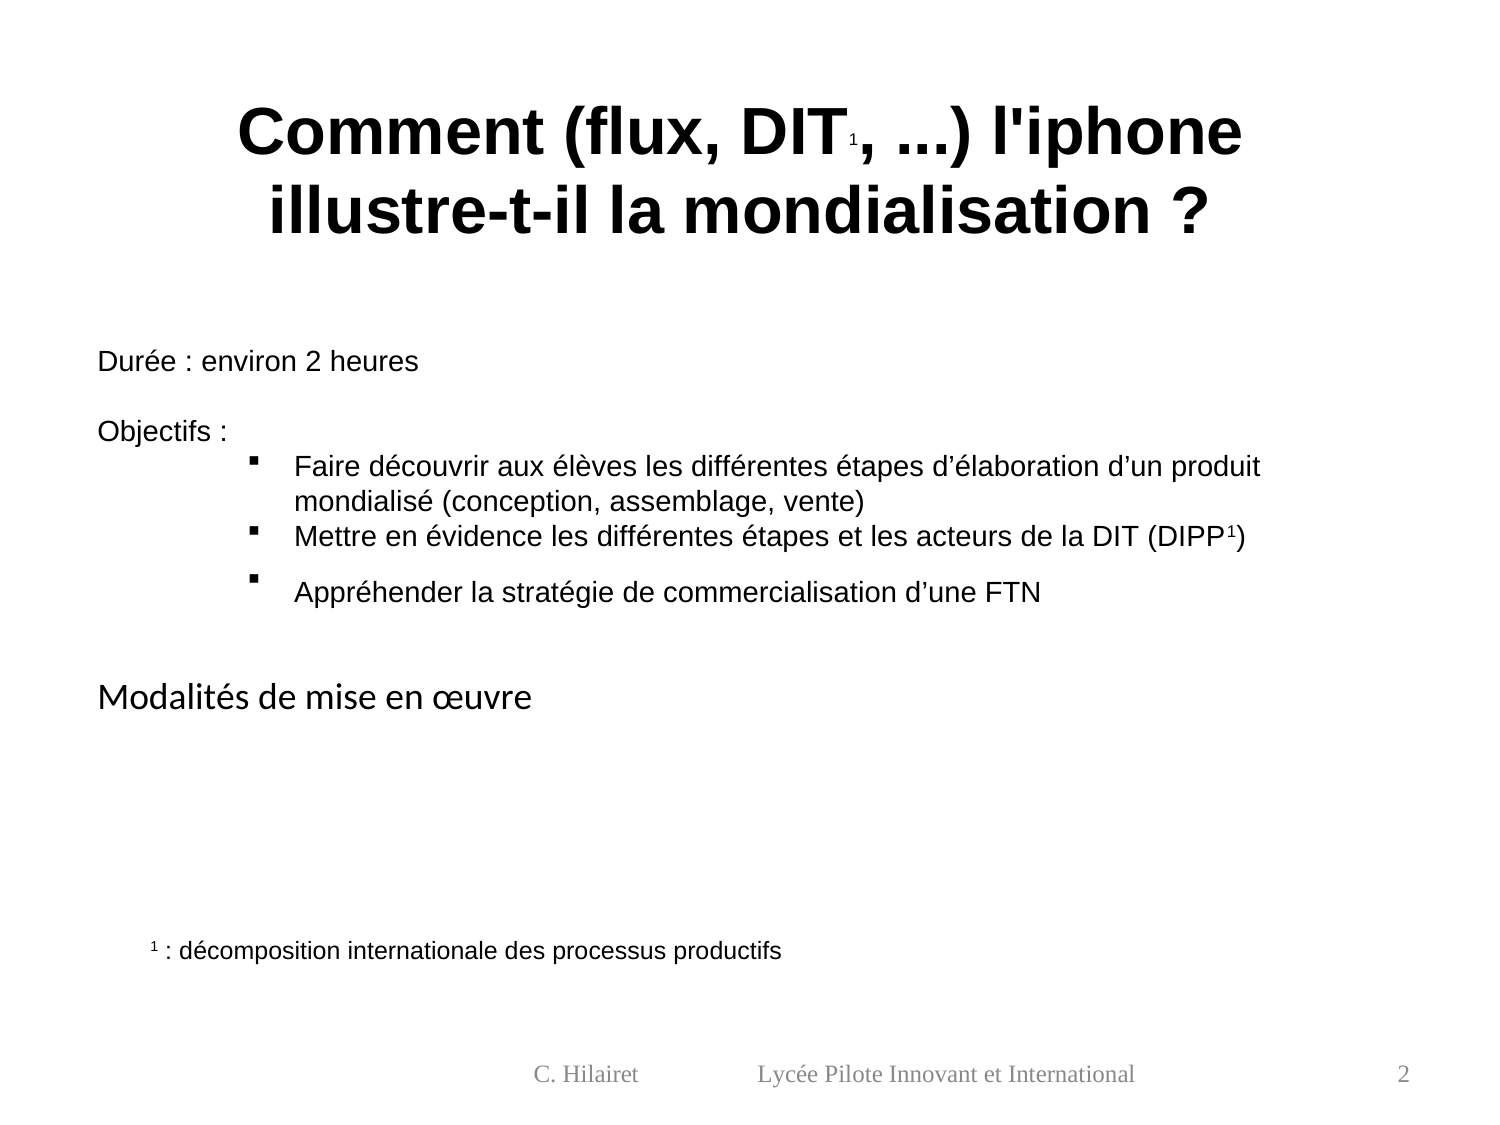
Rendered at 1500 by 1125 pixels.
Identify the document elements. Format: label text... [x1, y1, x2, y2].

title Comment (flux, DIT1, ...) l'iphone illustre-t-il la mondialisation ? [124, 79, 1359, 334]
text_box 1 : décomposition internationale des processus productifs [135, 926, 1128, 972]
text_box C. Hilairet Lycée Pilote Innovant et International [512, 1042, 1074, 1103]
text_box Durée : environ 2 heures Objectifs : Faire découvrir aux élèves les différentes étapes d’élaboration d’un produit mondialisé (conception, assemblage, vente) Mettre en évidence les différentes étapes et les acteurs de la DIT (DIPP1) Appréhender la stratégie de commercialisation d’une FTN Modalités de mise en œuvre [82, 334, 1406, 725]
text_box <numéro> [1074, 1042, 1426, 1103]
